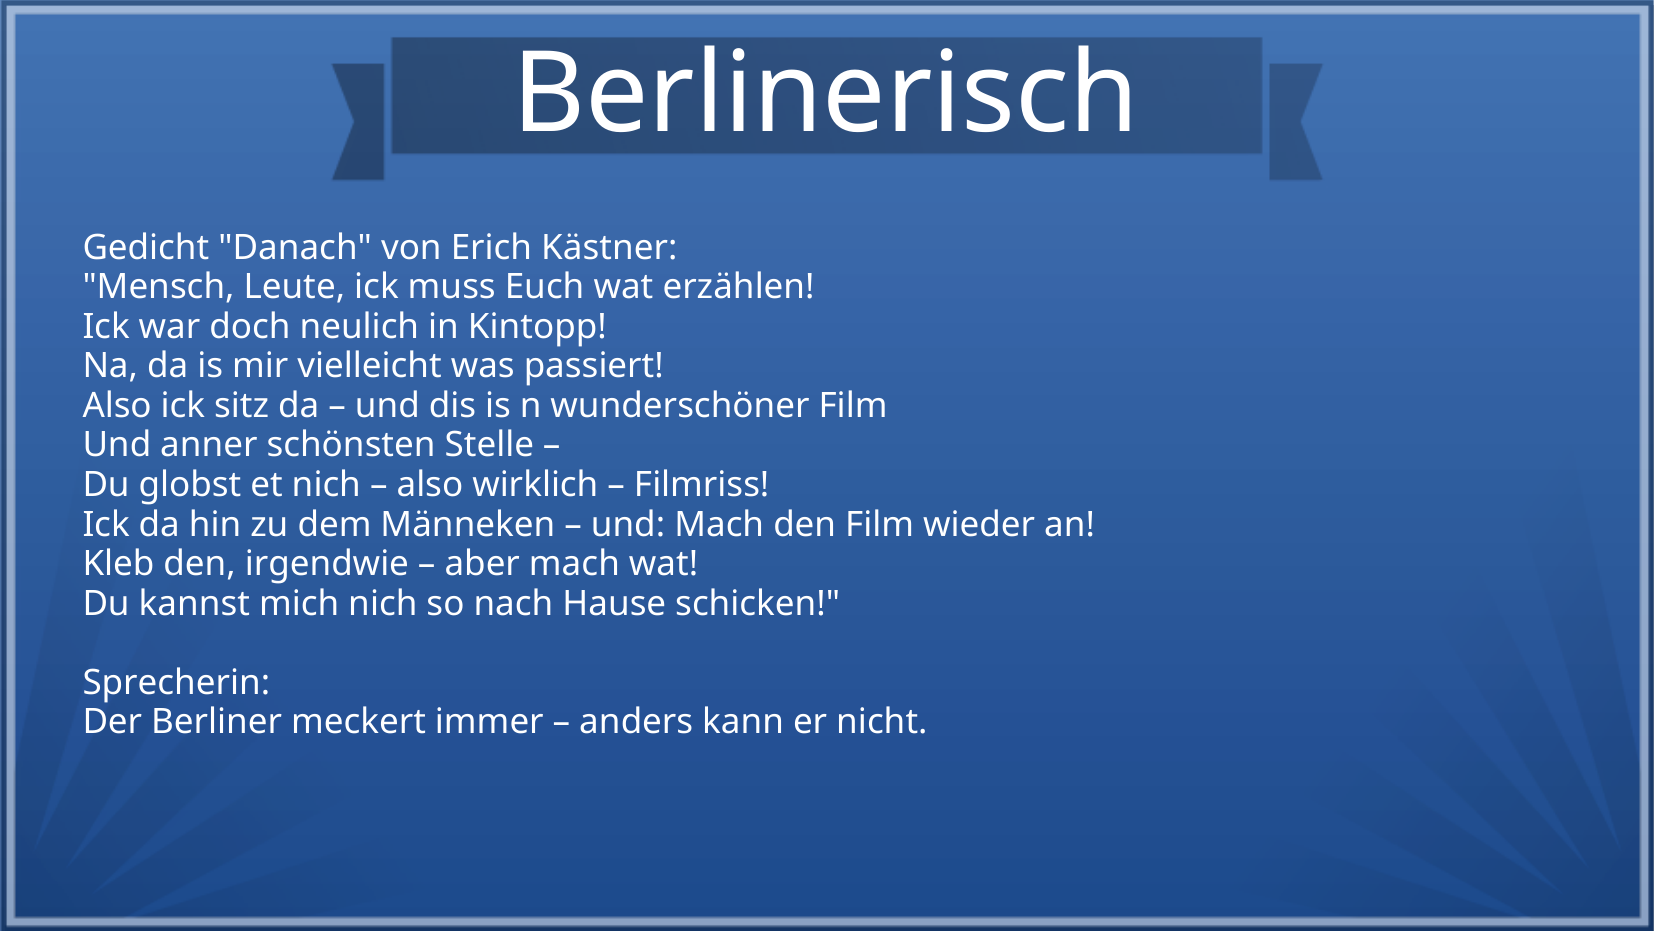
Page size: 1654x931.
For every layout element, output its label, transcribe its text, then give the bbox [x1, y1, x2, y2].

title Berlinerisch [389, 30, 1262, 157]
picture [0, 0, 1654, 931]
list Gedicht "Danach" von Erich Kästner: "Mensch, Leute, ick muss Euch wat erzählen! Ick war doch neulich in Kintopp! Na, da is mir vielleicht was passiert! Also ick sitz da – und dis is n wunderschöner Film Und anner schönsten Stelle – Du globst et nich – also wirklich – Filmriss! Ick da hin zu dem Männeken – und: Mach den Film wieder an! Kleb den, irgendwie – aber mach wat! Du kannst mich nich so nach Hause schicken!" Sprecherin: Der Berliner meckert immer – anders kann er nicht. [82, 224, 1569, 846]
